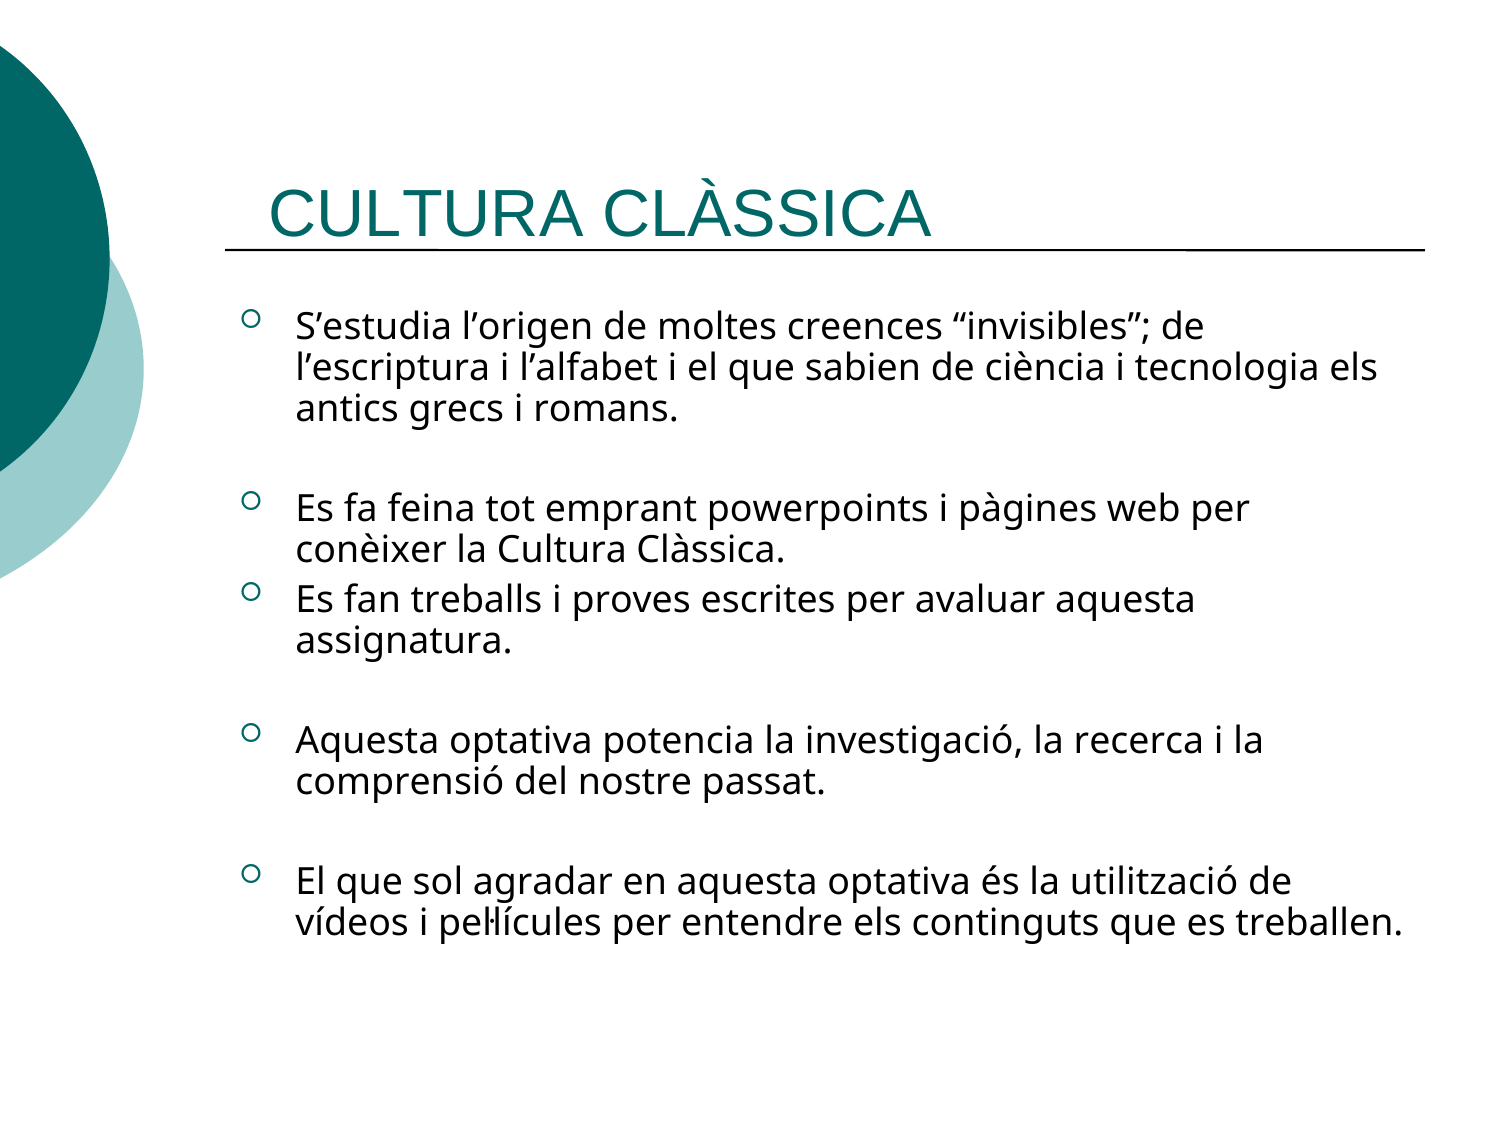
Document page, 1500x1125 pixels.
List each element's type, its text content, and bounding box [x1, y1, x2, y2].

title CULTURA CLÀSSICA [253, 101, 1299, 259]
list S’estudia l’origen de moltes creences “invisibles”; de l’escriptura i l’alfabet i el que sabien de ciència i tecnologia els antics grecs i romans. Es fa feina tot emprant powerpoints i pàgines web per conèixer la Cultura Clàssica. Es fan treballs i proves escrites per avaluar aquesta assignatura. Aquesta optativa potencia la investigació, la recerca i la comprensió del nostre passat. El que sol agradar en aquesta optativa és la utilització de vídeos i pel·lícules per entendre els continguts que es treballen. [224, 299, 1425, 975]
